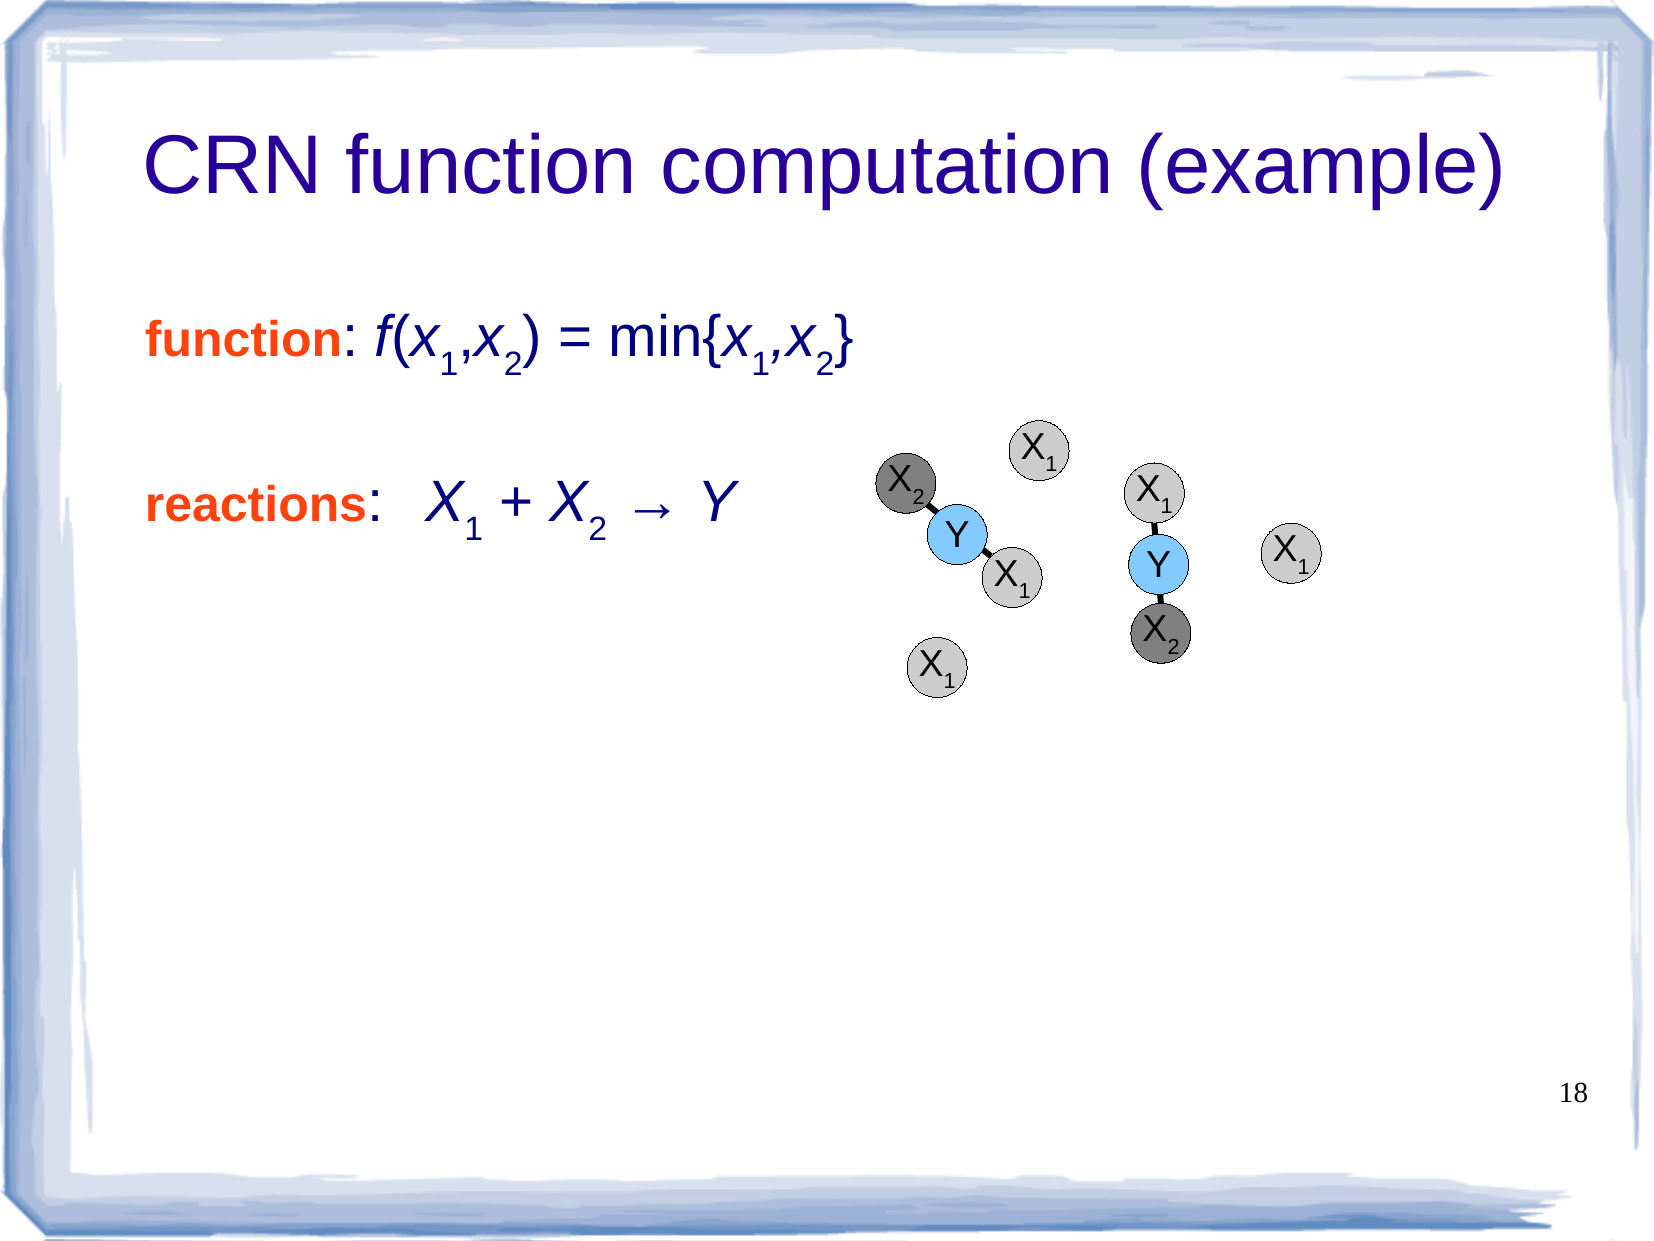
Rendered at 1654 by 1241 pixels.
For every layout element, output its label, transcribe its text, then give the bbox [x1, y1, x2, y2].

text_box X1 [907, 637, 968, 698]
text_box X2 [875, 453, 936, 514]
text_box X1 [1261, 523, 1322, 584]
text_box X1 [982, 547, 1043, 608]
text_box Y [927, 504, 988, 565]
text_box function: f(x1,x2) = min{x1,x2} [130, 295, 904, 392]
text_box X1 [1124, 462, 1185, 523]
text_box X2 [1130, 603, 1191, 664]
text_box X1 [1009, 420, 1070, 481]
title CRN function computation (example) [75, 71, 1576, 258]
text_box X1 + X2 → Y [410, 461, 770, 555]
text_box reactions: [130, 461, 411, 557]
picture [0, 0, 1654, 1241]
text_box Y [1128, 534, 1189, 595]
